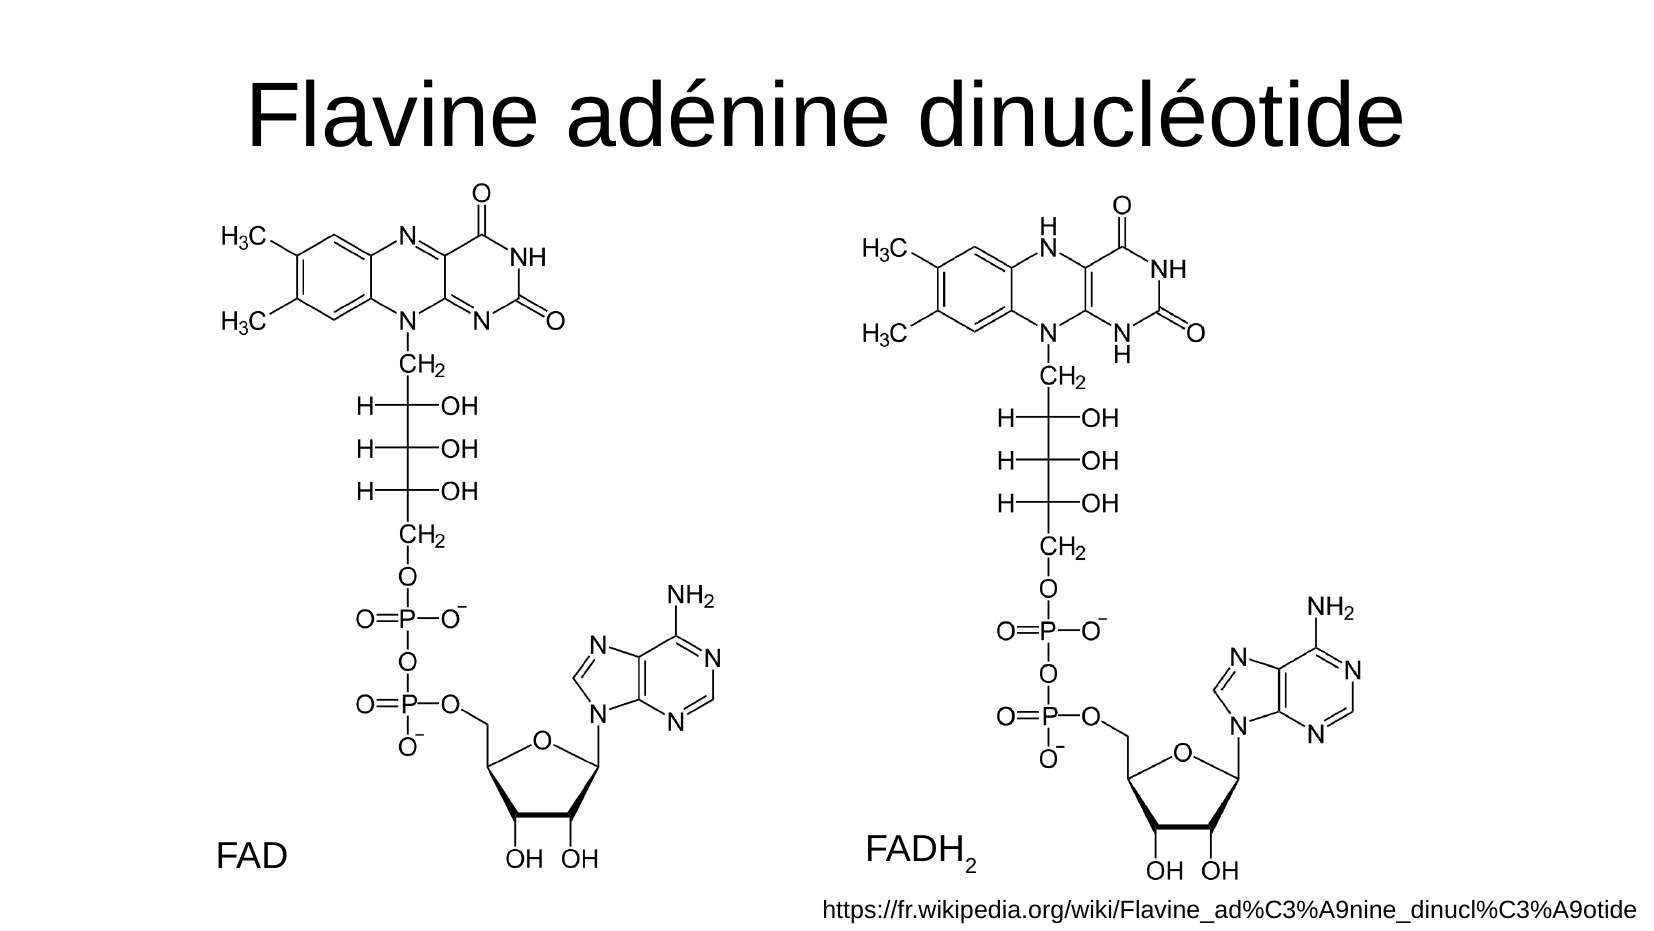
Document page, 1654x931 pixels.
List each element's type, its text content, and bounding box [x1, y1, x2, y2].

picture [209, 165, 733, 886]
title Flavine adénine dinucléotide [82, 37, 1571, 193]
picture [850, 177, 1373, 888]
text_box https://fr.wikipedia.org/wiki/Flavine_ad%C3%A9nine_dinucl%C3%A9otide [807, 888, 1654, 931]
text_box FAD [200, 826, 414, 884]
text_box FADH2 [850, 820, 1063, 886]
